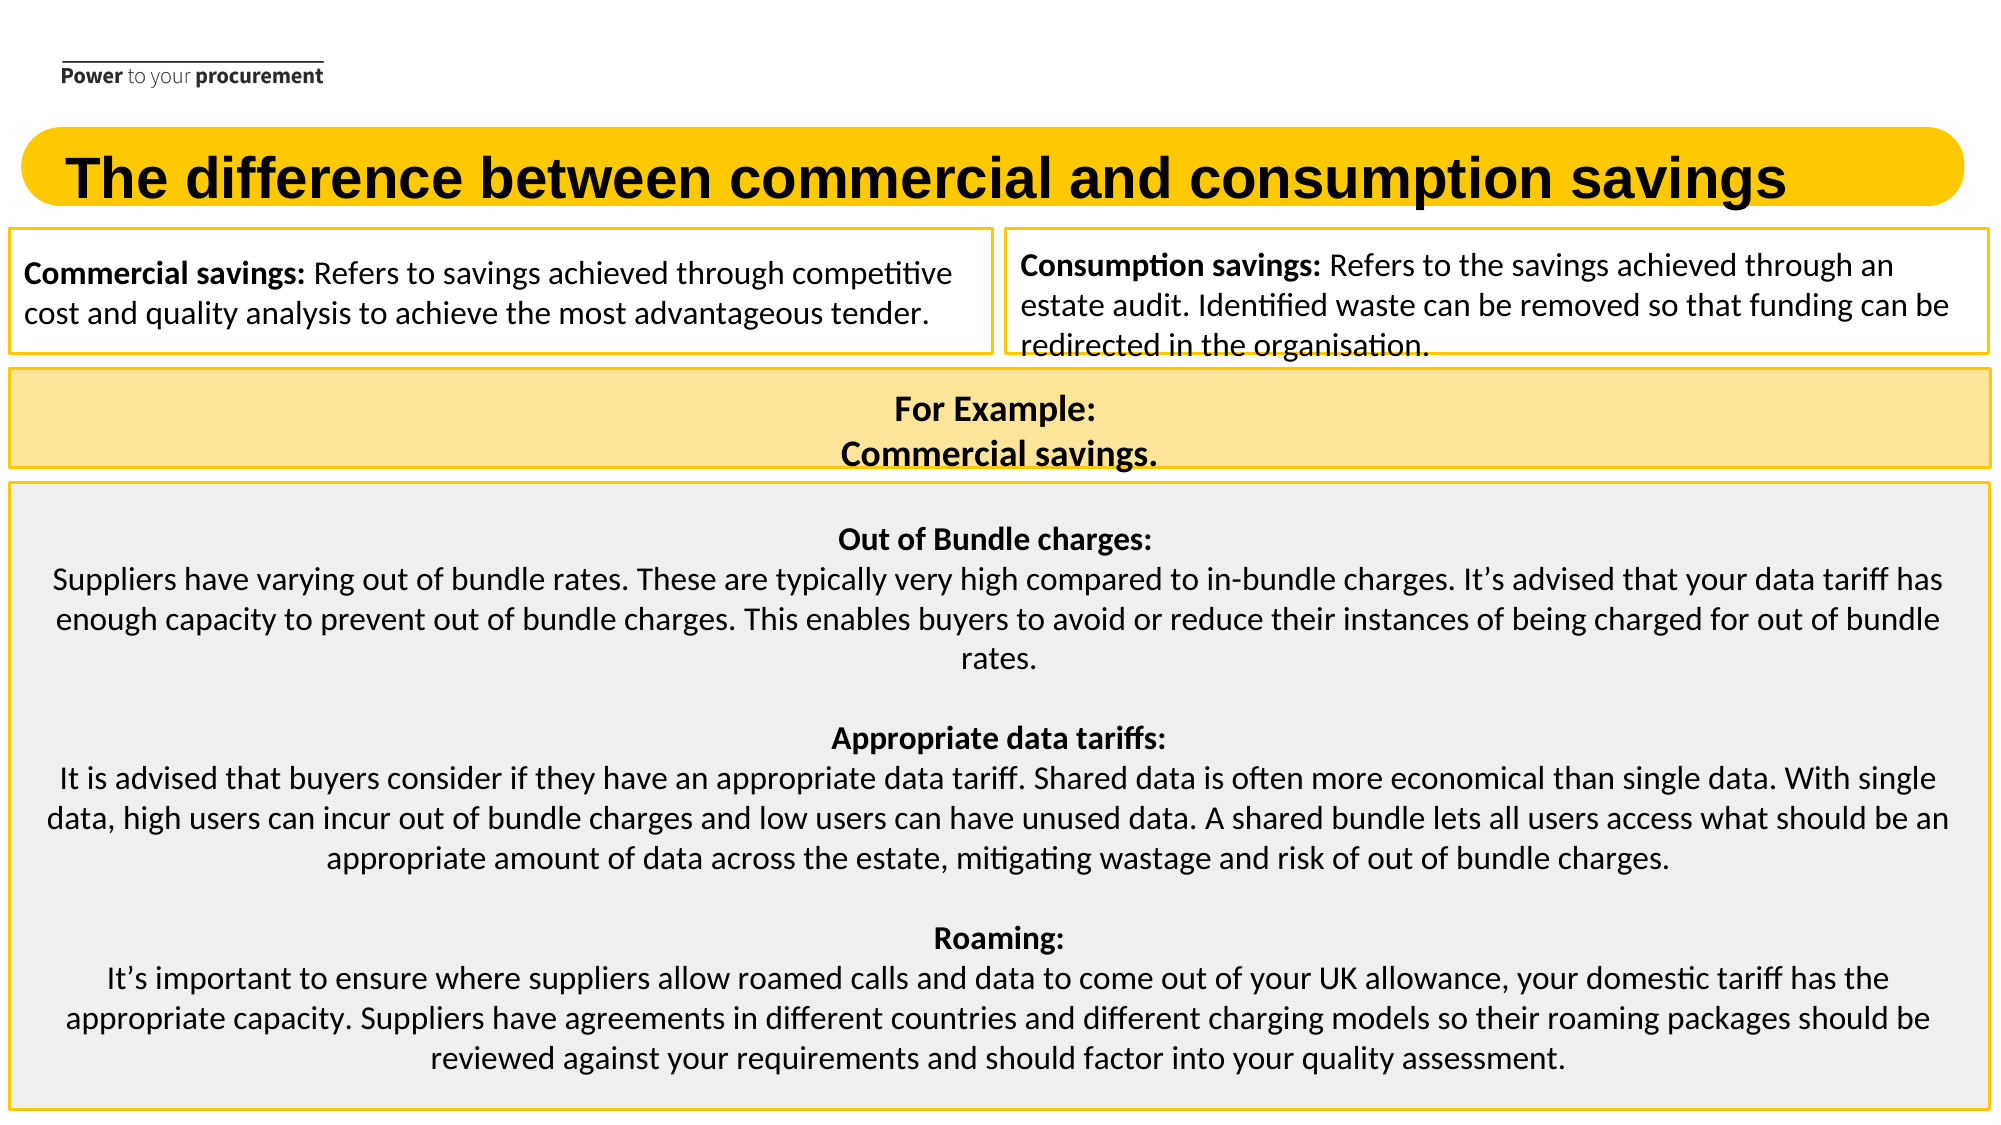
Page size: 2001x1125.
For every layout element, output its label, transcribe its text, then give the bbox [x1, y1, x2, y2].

text_box For Example: Commercial savings. [9, 368, 1991, 468]
text_box Out of Bundle charges: Suppliers have varying out of bundle rates. These are typically very high compared to in-bundle charges. It’s advised that your data tariff has enough capacity to prevent out of bundle charges. This enables buyers to avoid or reduce their instances of being charged for out of bundle rates. Appropriate data tariffs: It is advised that buyers consider if they have an appropriate data tariff. Shared data is often more economical than single data. With single data, high users can incur out of bundle charges and low users can have unused data. A shared bundle lets all users access what should be an appropriate amount of data across the estate, mitigating wastage and risk of out of bundle charges. Roaming: It’s important to ensure where suppliers allow roamed calls and data to come out of your UK allowance, your domestic tariff has the appropriate capacity. Suppliers have agreements in different countries and different charging models so their roaming packages should be reviewed against your requirements and should factor into your quality assessment. [9, 482, 1990, 1110]
text_box [1690, 469, 1903, 481]
title The difference between commercial and consumption savings [65, 139, 1923, 195]
text_box Commercial savings: Refers to savings achieved through competitive cost and quality analysis to achieve the most advantageous tender. [9, 228, 993, 354]
text_box Consumption savings: Refers to the savings achieved through an estate audit. Identified waste can be removed so that funding can be redirected in the organisation. [1005, 228, 1989, 354]
